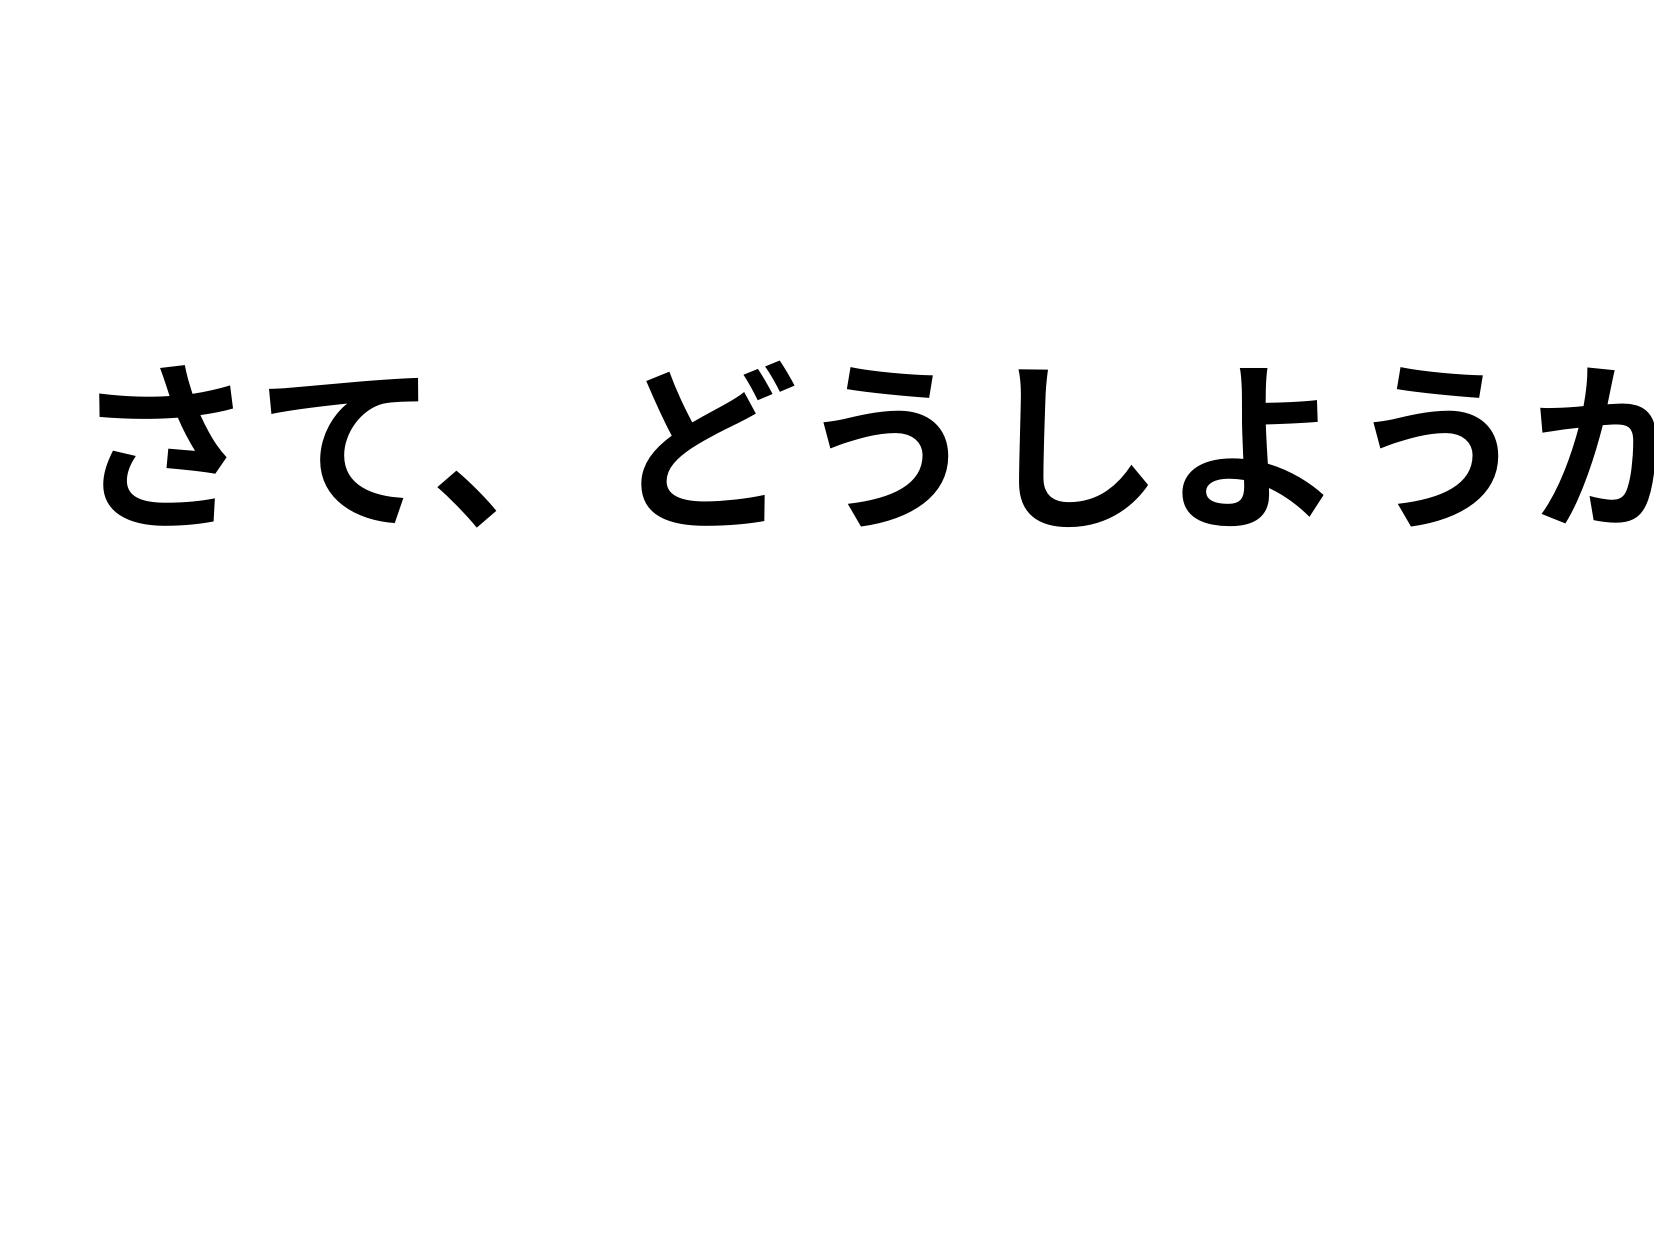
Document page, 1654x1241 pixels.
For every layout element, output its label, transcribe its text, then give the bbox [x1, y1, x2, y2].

text_box さて、どうしようか… [59, 295, 1605, 494]
